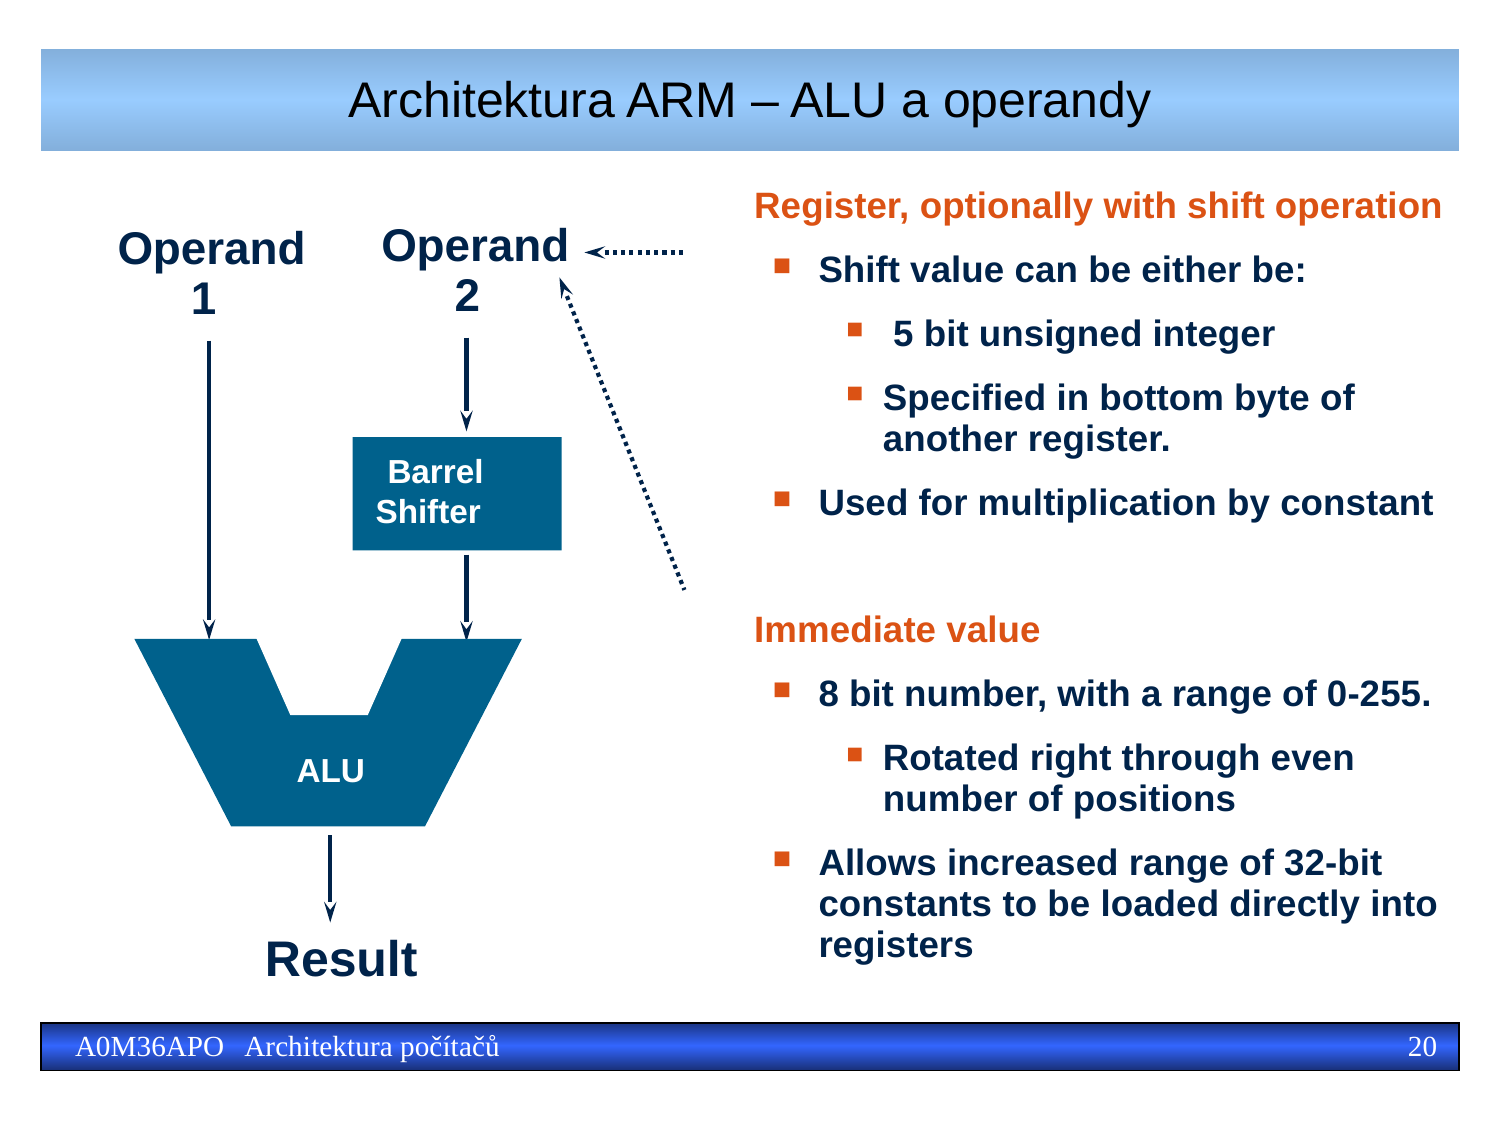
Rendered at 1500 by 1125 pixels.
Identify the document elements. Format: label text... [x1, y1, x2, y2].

text_box [134, 627, 522, 827]
text_box Result [213, 926, 452, 996]
text_box Barrel Shifter [360, 439, 556, 540]
text_box [352, 437, 562, 551]
title Architektura ARM – ALU a operandy [41, 49, 1459, 151]
text_box Operand 2 [347, 214, 587, 329]
text_box ALU [259, 746, 402, 798]
text_box Operand 1 [84, 217, 323, 332]
text_box Register, optionally with shift operation Shift value can be either be: 5 bit unsigned integer Specified in bottom byte of another register. Used for multiplication by constant Immediate value 8 bit number, with a range of 0-255. Rotated right through even number of positions Allows increased range of 32-bit constants to be loaded directly into registers [684, 177, 1460, 1015]
